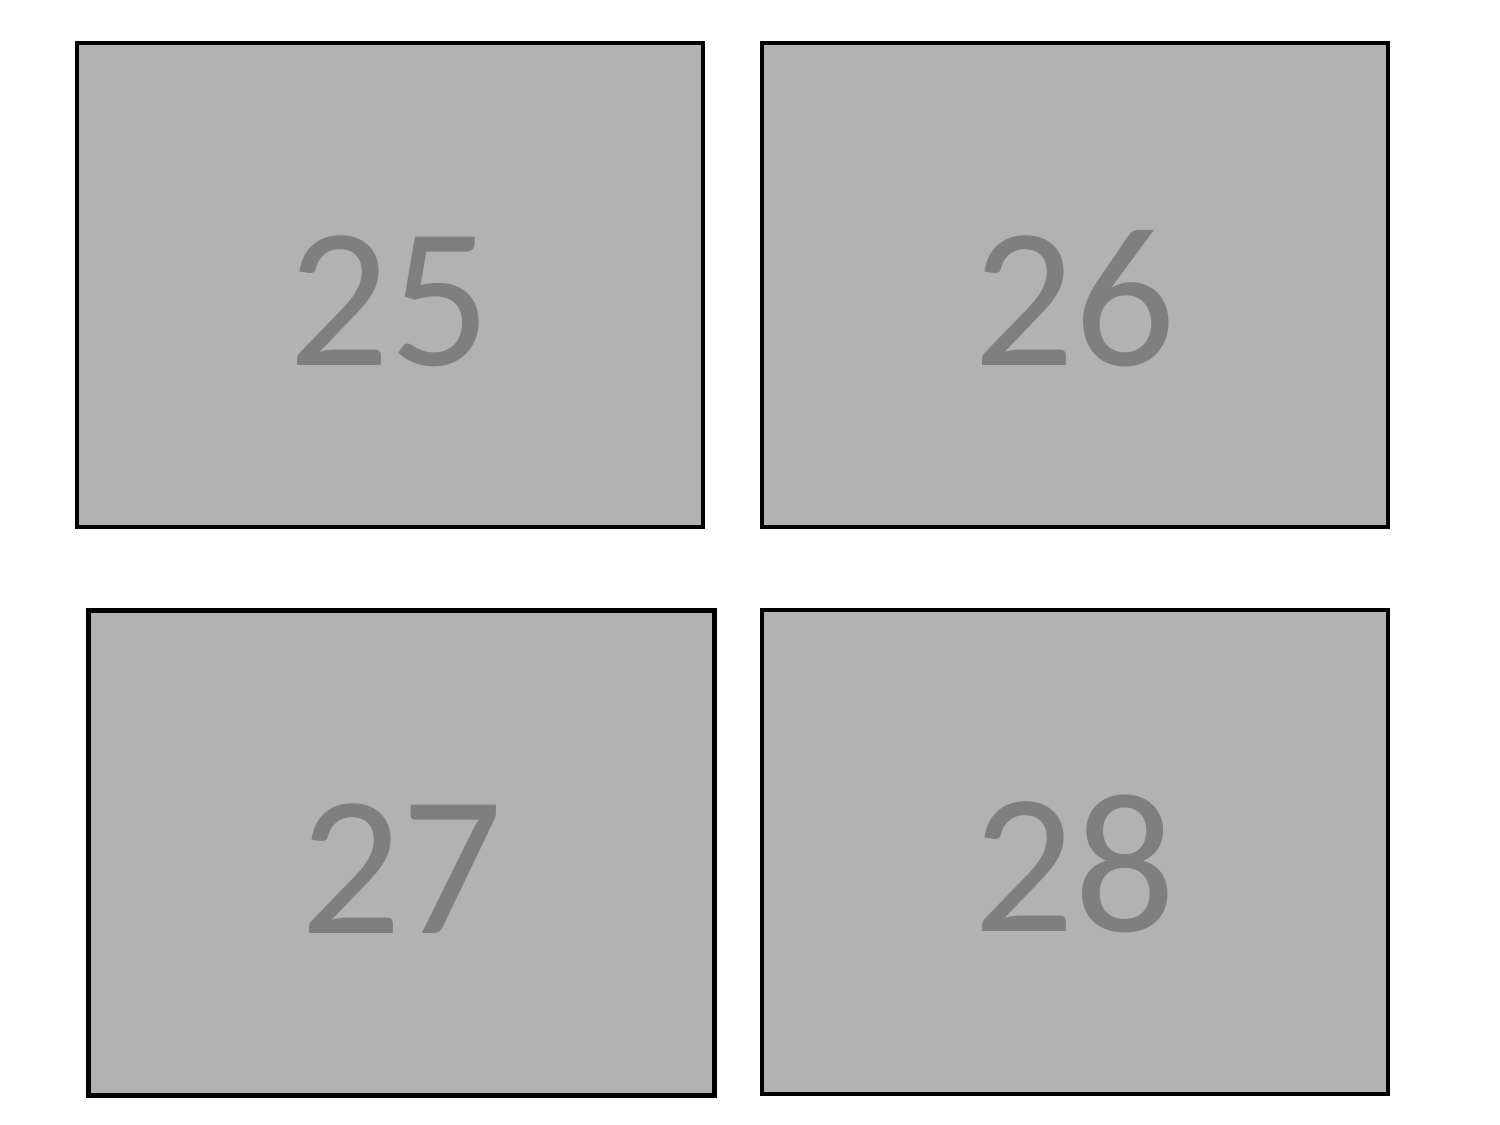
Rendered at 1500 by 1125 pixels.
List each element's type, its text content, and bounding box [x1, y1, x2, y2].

text_box 26 [761, 42, 1388, 528]
text_box 27 [88, 611, 715, 1096]
text_box 25 [76, 42, 703, 528]
text_box 28 [761, 609, 1388, 1094]
